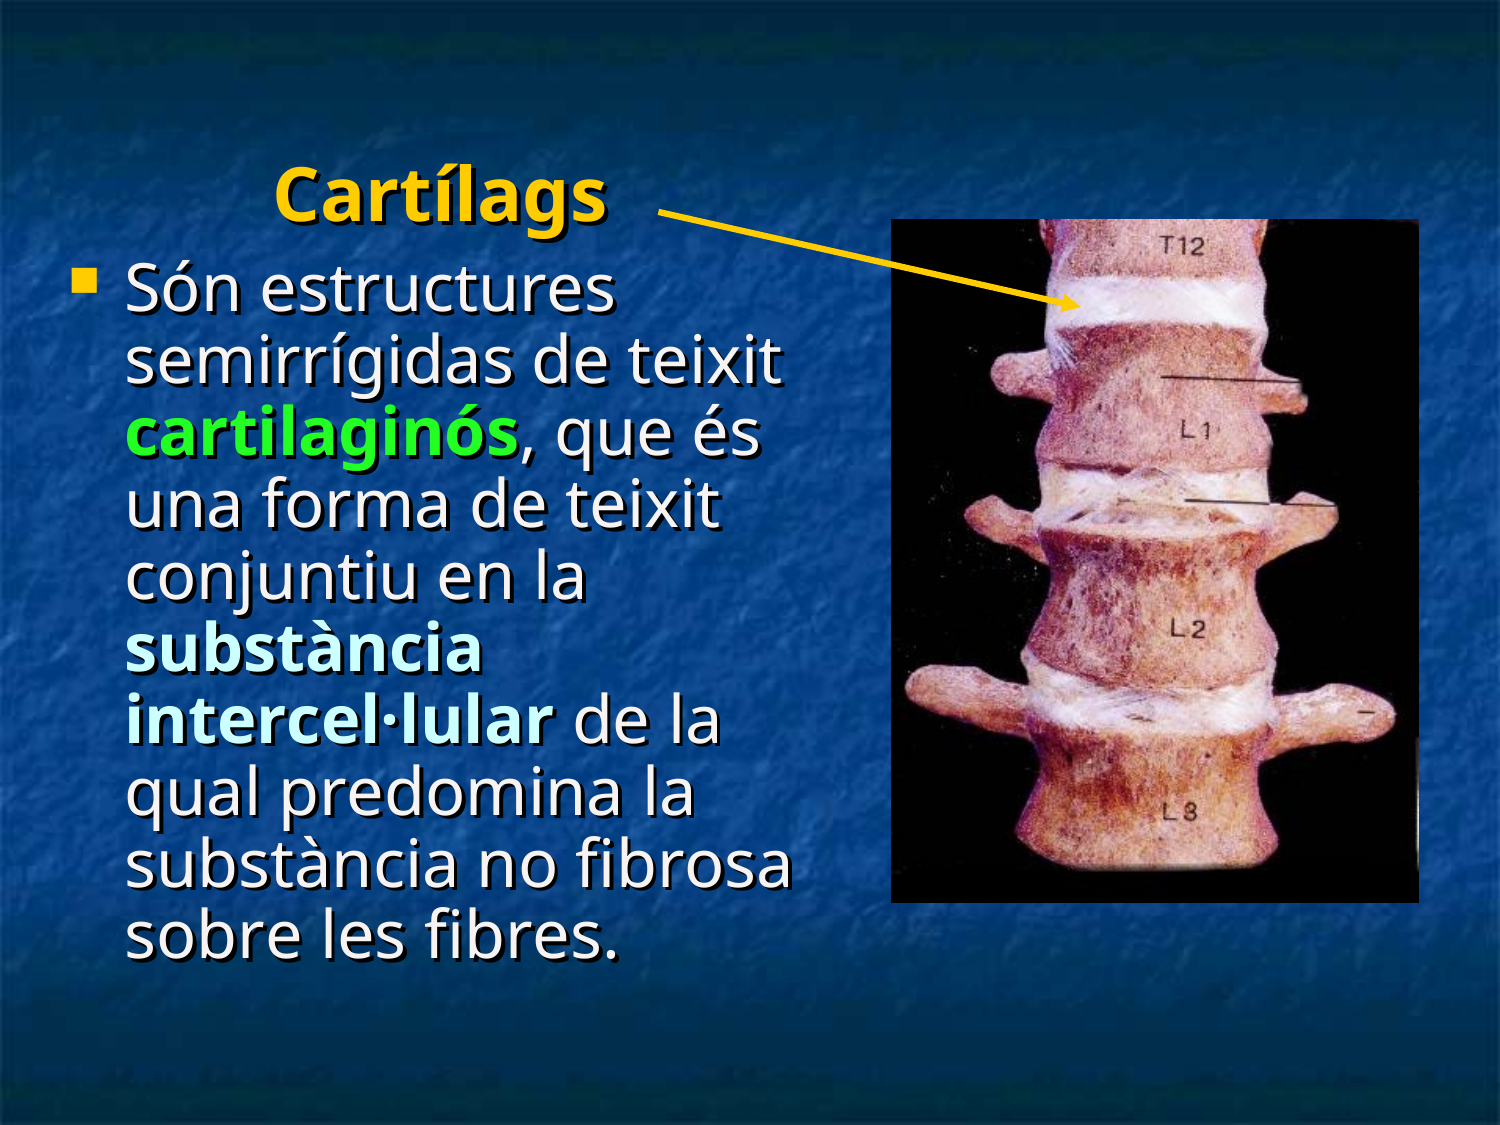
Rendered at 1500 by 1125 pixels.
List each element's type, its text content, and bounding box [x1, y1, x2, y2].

picture [0, 0, 1500, 1125]
list Cartílags Són estructures semirrígidas de teixit cartilaginós, que és una forma de teixit conjuntiu en la substància intercel·lular de la qual predomina la substància no fibrosa sobre les fibres. [53, 148, 845, 981]
